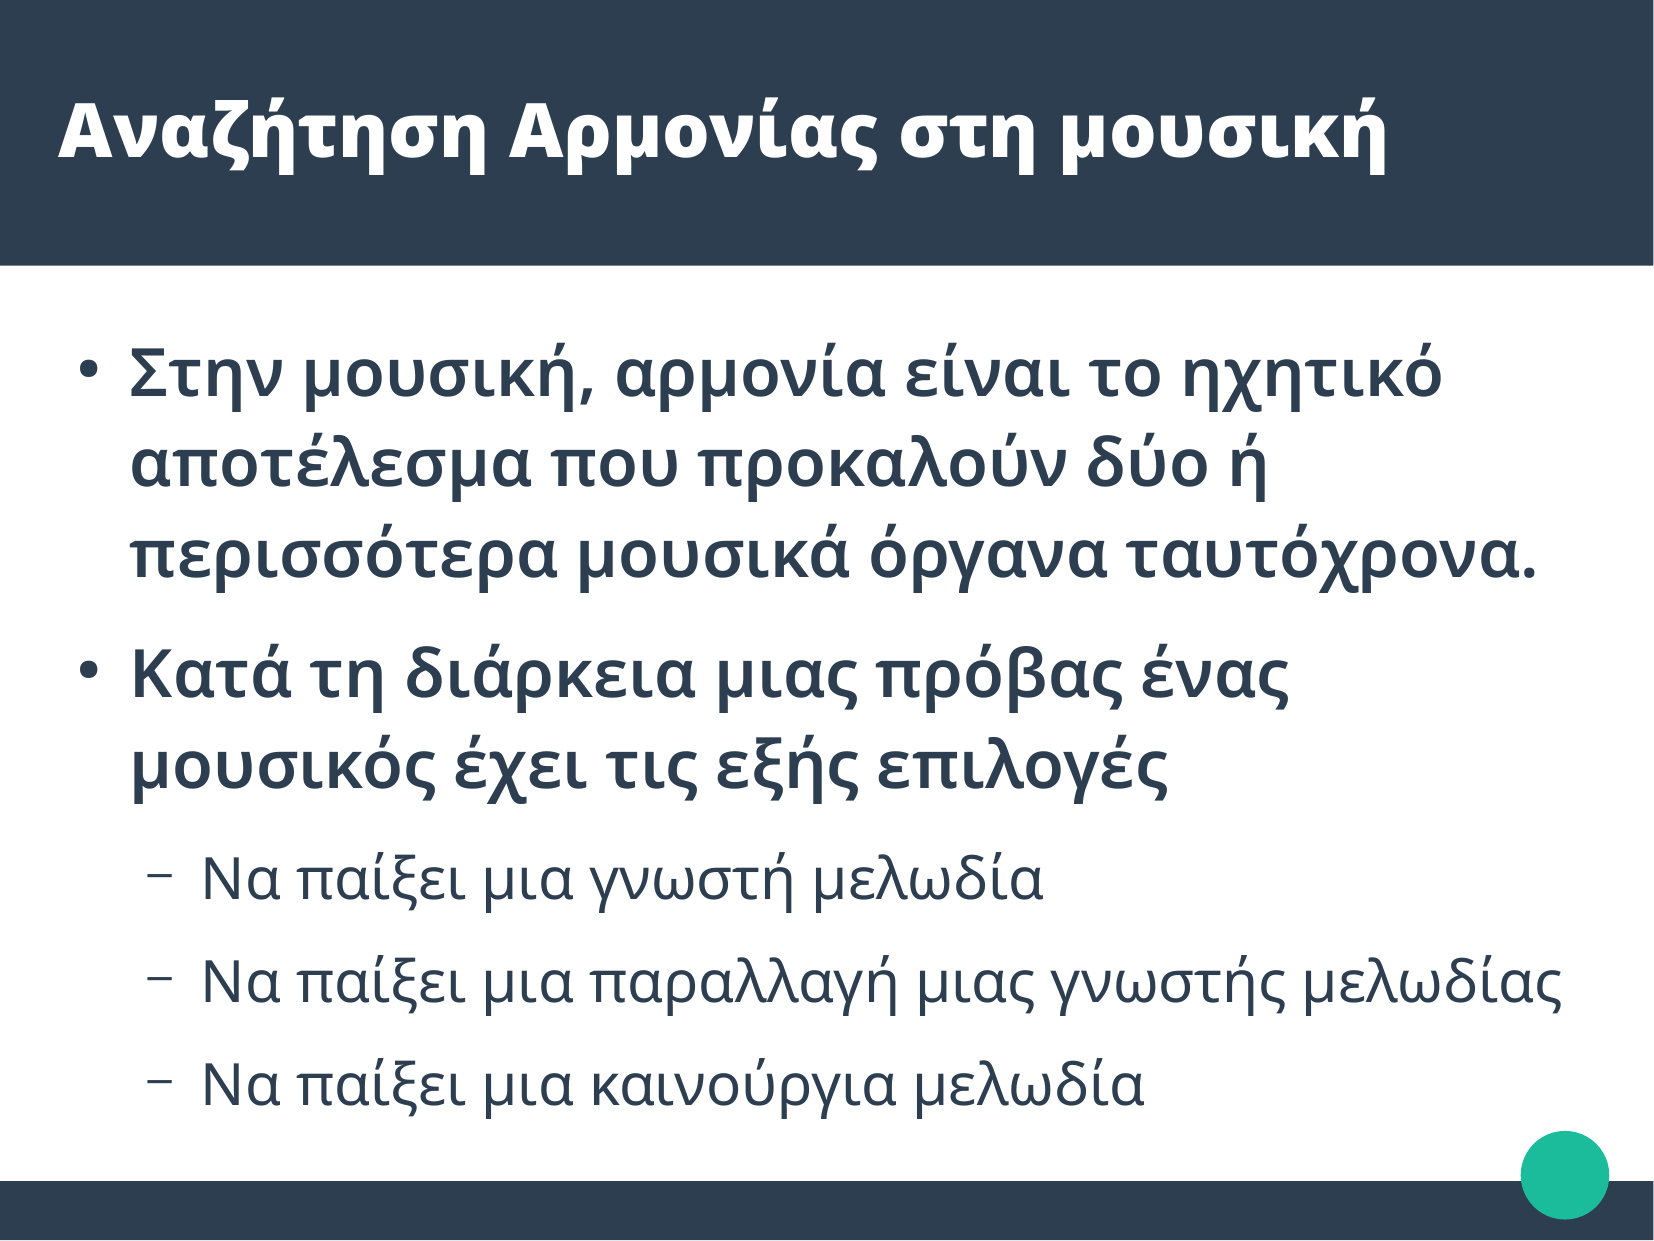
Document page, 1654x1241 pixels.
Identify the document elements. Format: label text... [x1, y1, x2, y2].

list Στην μουσική, αρμονία είναι το ηχητικό αποτέλεσμα που προκαλούν δύο ή περισσότερα μουσικά όργανα ταυτόχρονα. Κατά τη διάρκεια μιας πρόβας ένας μουσικός έχει τις εξής επιλογές Να παίξει μια γνωστή μελωδία Να παίξει μια παραλλαγή μιας γνωστής μελωδίας Να παίξει μια καινούργια μελωδία [59, 324, 1595, 1152]
title Αναζήτηση Αρμονίας στη μουσική [59, 49, 1595, 207]
